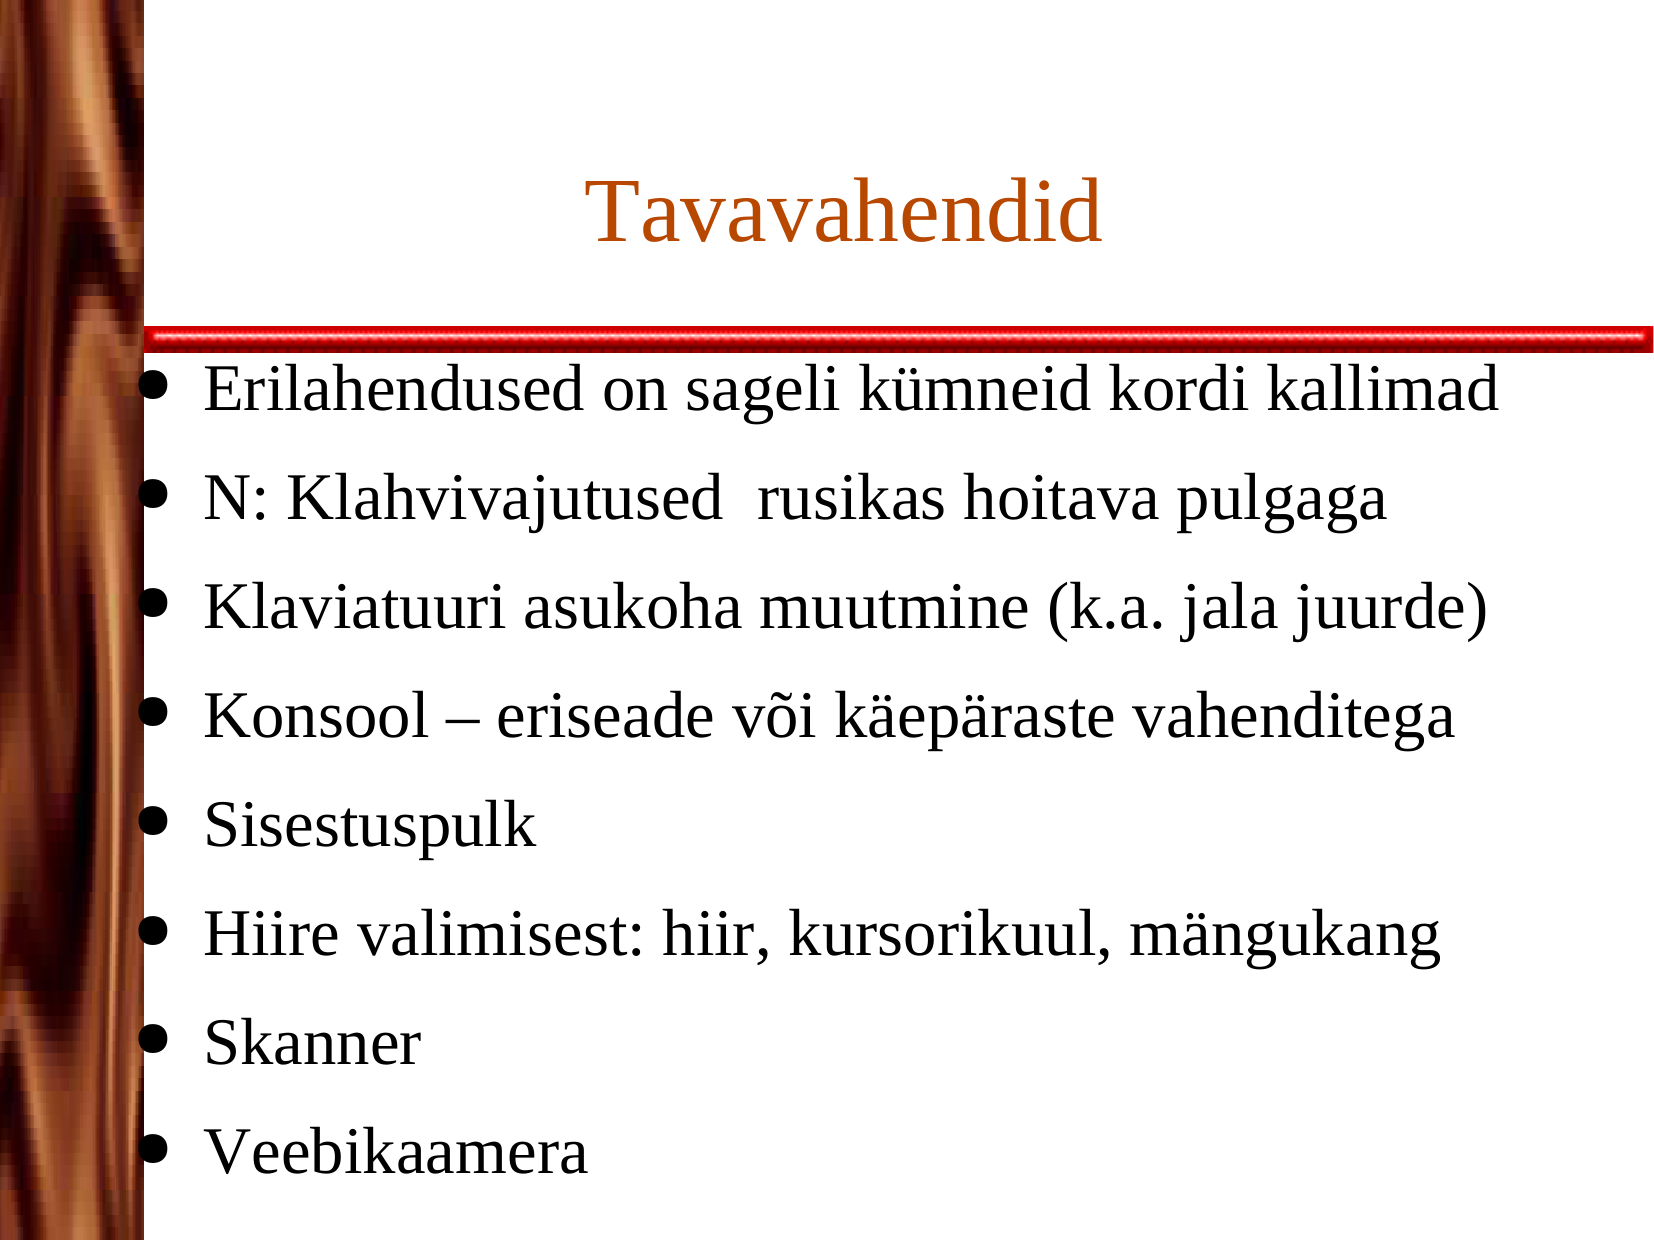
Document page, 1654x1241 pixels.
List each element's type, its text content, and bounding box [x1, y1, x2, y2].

title Tavavahendid [121, 100, 1533, 312]
picture [0, 0, 1654, 1240]
list Erilahendused on sageli kümneid kordi kallimad N: Klahvivajutused rusikas hoitava pulgaga Klaviatuuri asukoha muutmine (k.a. jala juurde) Konsool – eriseade või käepäraste vahenditega Sisestuspulk Hiire valimisest: hiir, kursorikuul, mängukang Skanner Veebikaamera [121, 344, 1533, 1183]
